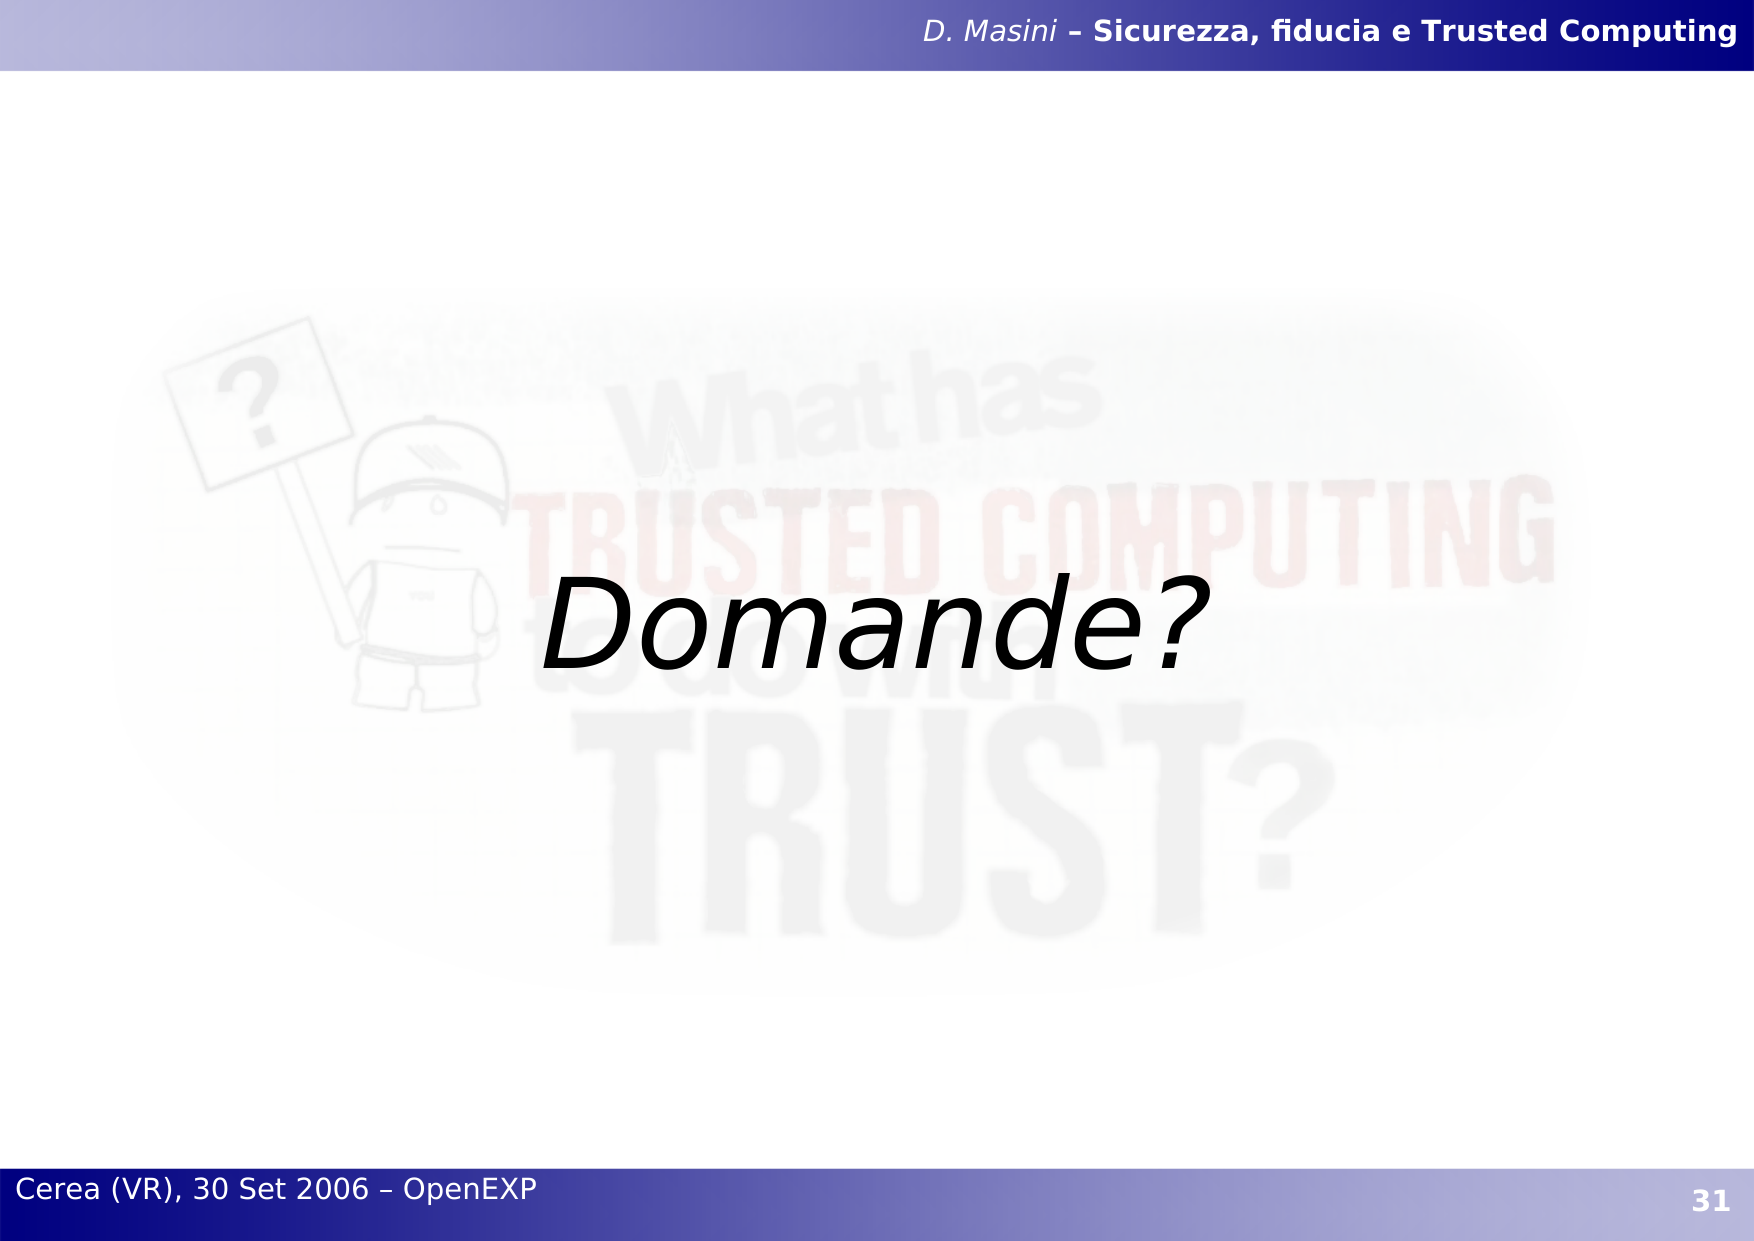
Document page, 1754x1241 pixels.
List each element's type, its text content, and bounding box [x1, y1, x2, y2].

text_box <numero> [1641, 1185, 1732, 1223]
text_box Cerea (VR), 30 Set 2006 – OpenEXP [0, 1175, 1314, 1234]
picture [0, 0, 1754, 1241]
text_box D. Masini – Sicurezza, fiducia e Trusted Computing [602, 7, 1754, 63]
text_box Domande? [87, 144, 1667, 1108]
